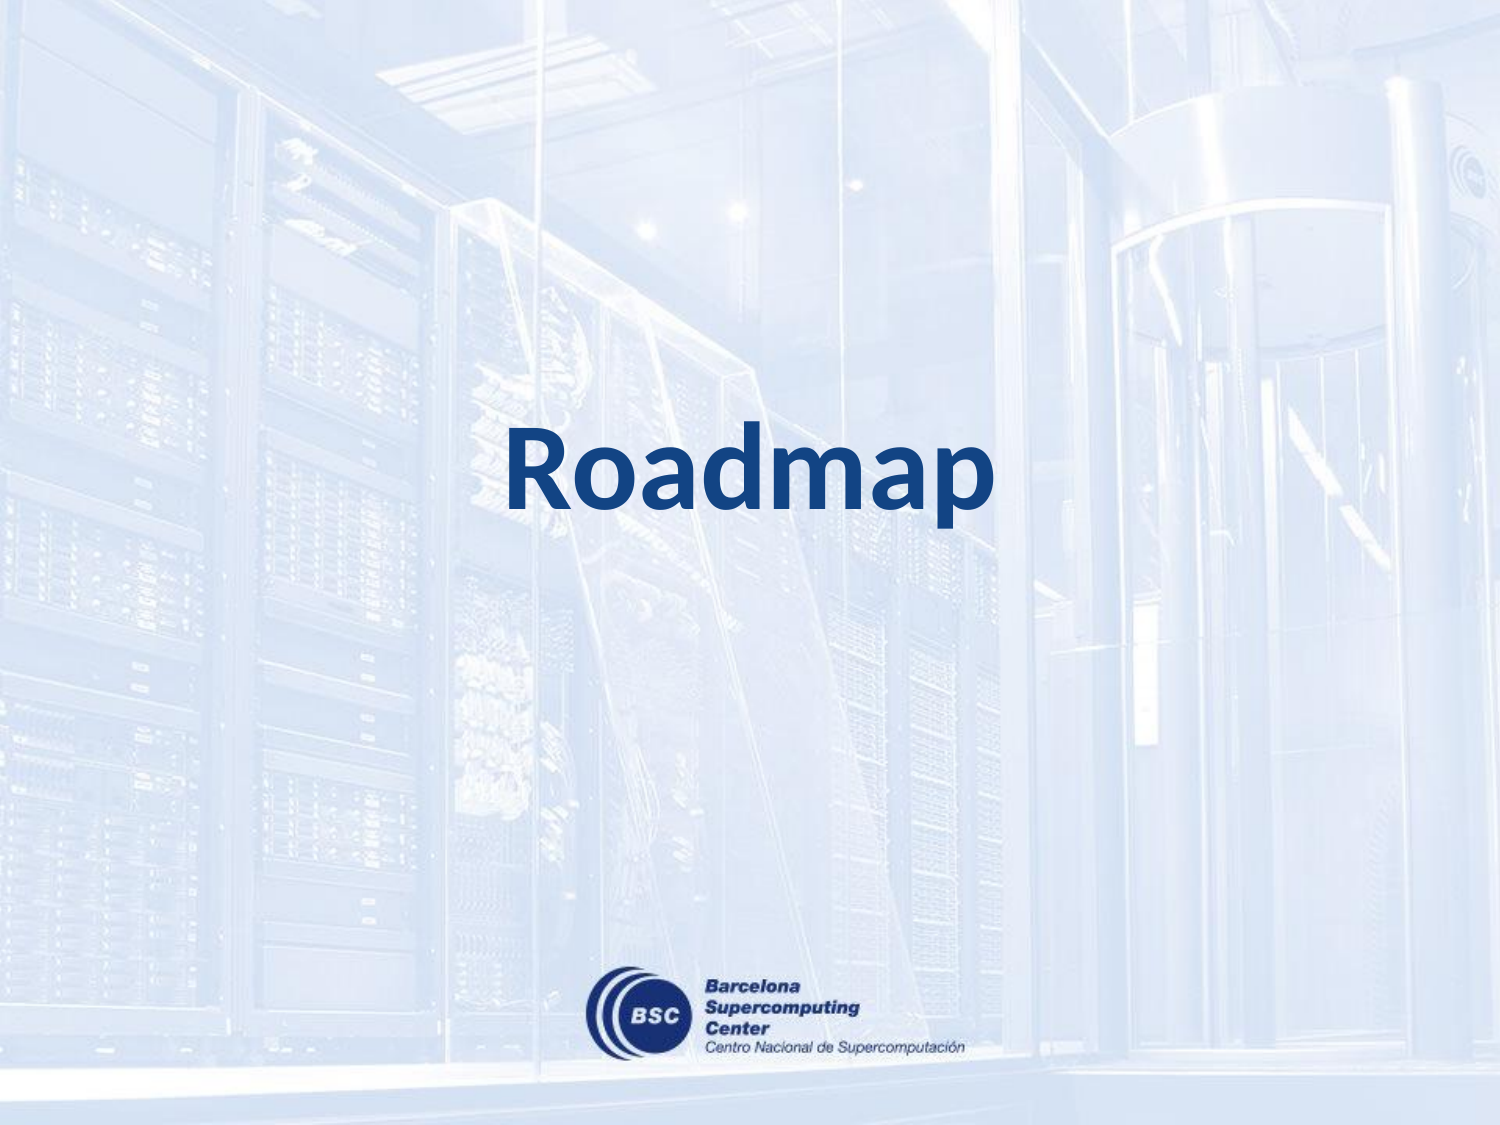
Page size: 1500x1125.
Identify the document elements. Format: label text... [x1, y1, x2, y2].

picture [0, 0, 1500, 1125]
title Roadmap [188, 143, 1311, 794]
